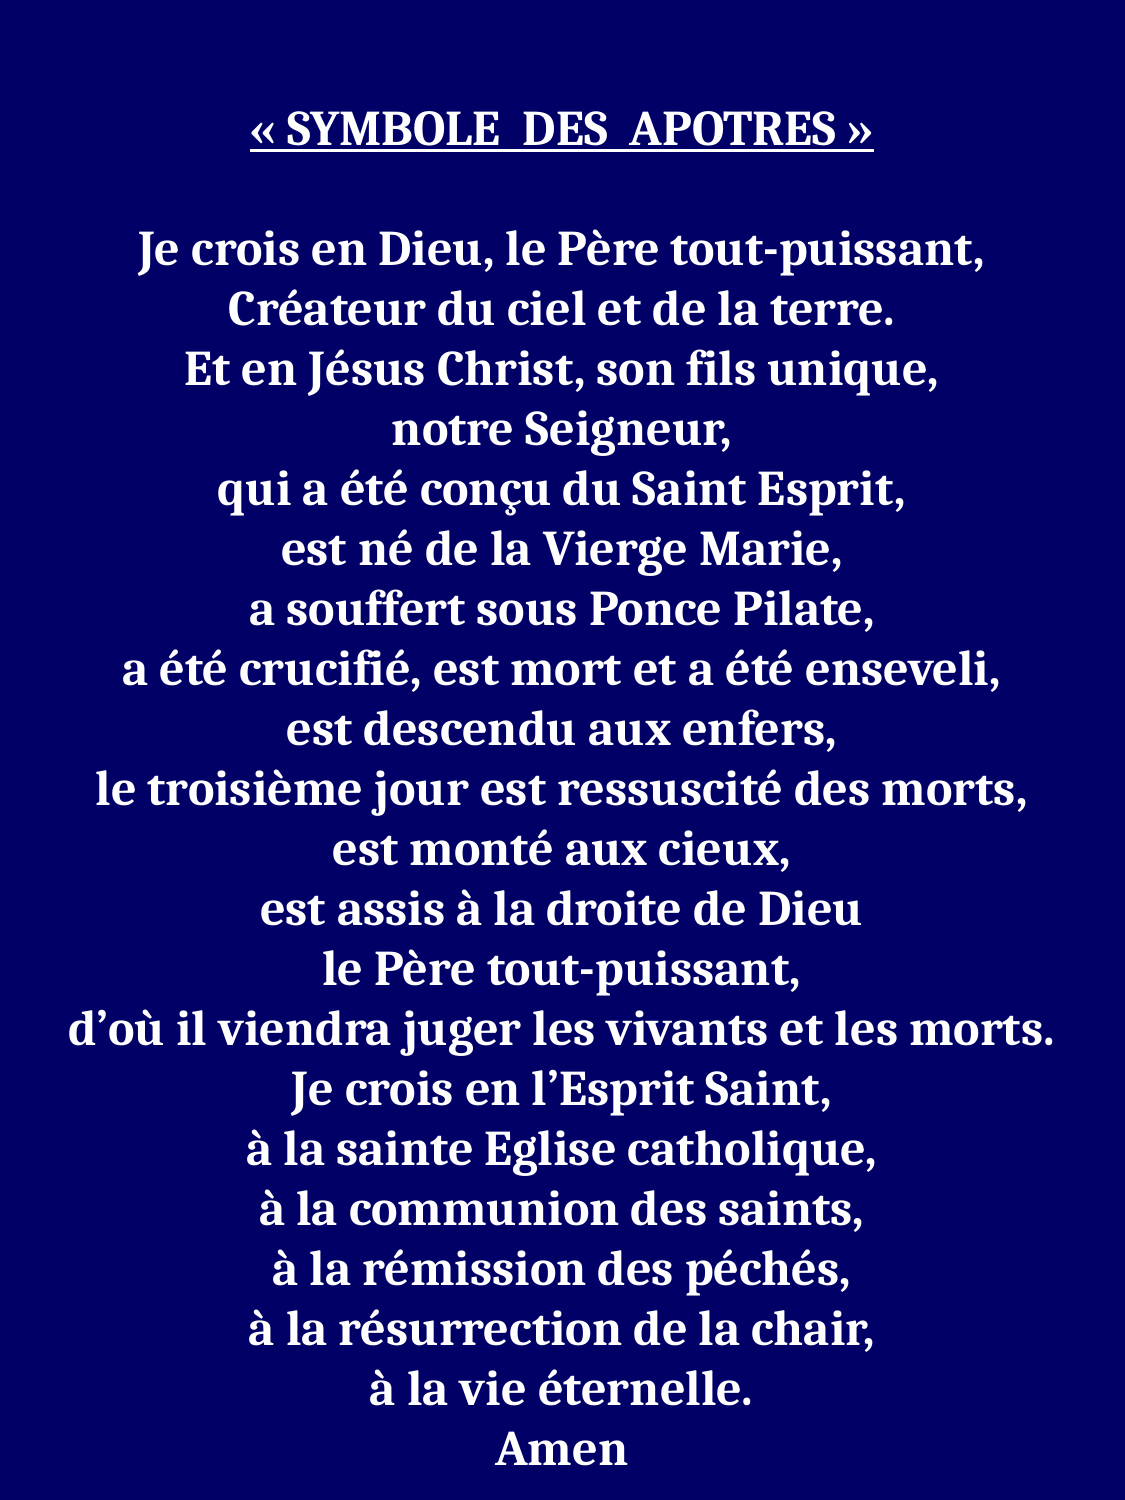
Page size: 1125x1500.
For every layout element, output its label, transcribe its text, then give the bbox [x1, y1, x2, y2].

text_box « SYMBOLE DES APOTRES » Je crois en Dieu, le Père tout-puissant, Créateur du ciel et de la terre. Et en Jésus Christ, son fils unique, notre Seigneur, qui a été conçu du Saint Esprit, est né de la Vierge Marie, a souffert sous Ponce Pilate, a été crucifié, est mort et a été enseveli, est descendu aux enfers, le troisième jour est ressuscité des morts, est monté aux cieux, est assis à la droite de Dieu le Père tout-puissant, d’où il viendra juger les vivants et les morts. Je crois en l’Esprit Saint, à la sainte Eglise catholique, à la communion des saints, à la rémission des péchés, à la résurrection de la chair, à la vie éternelle. Amen [42, 88, 1082, 1484]
